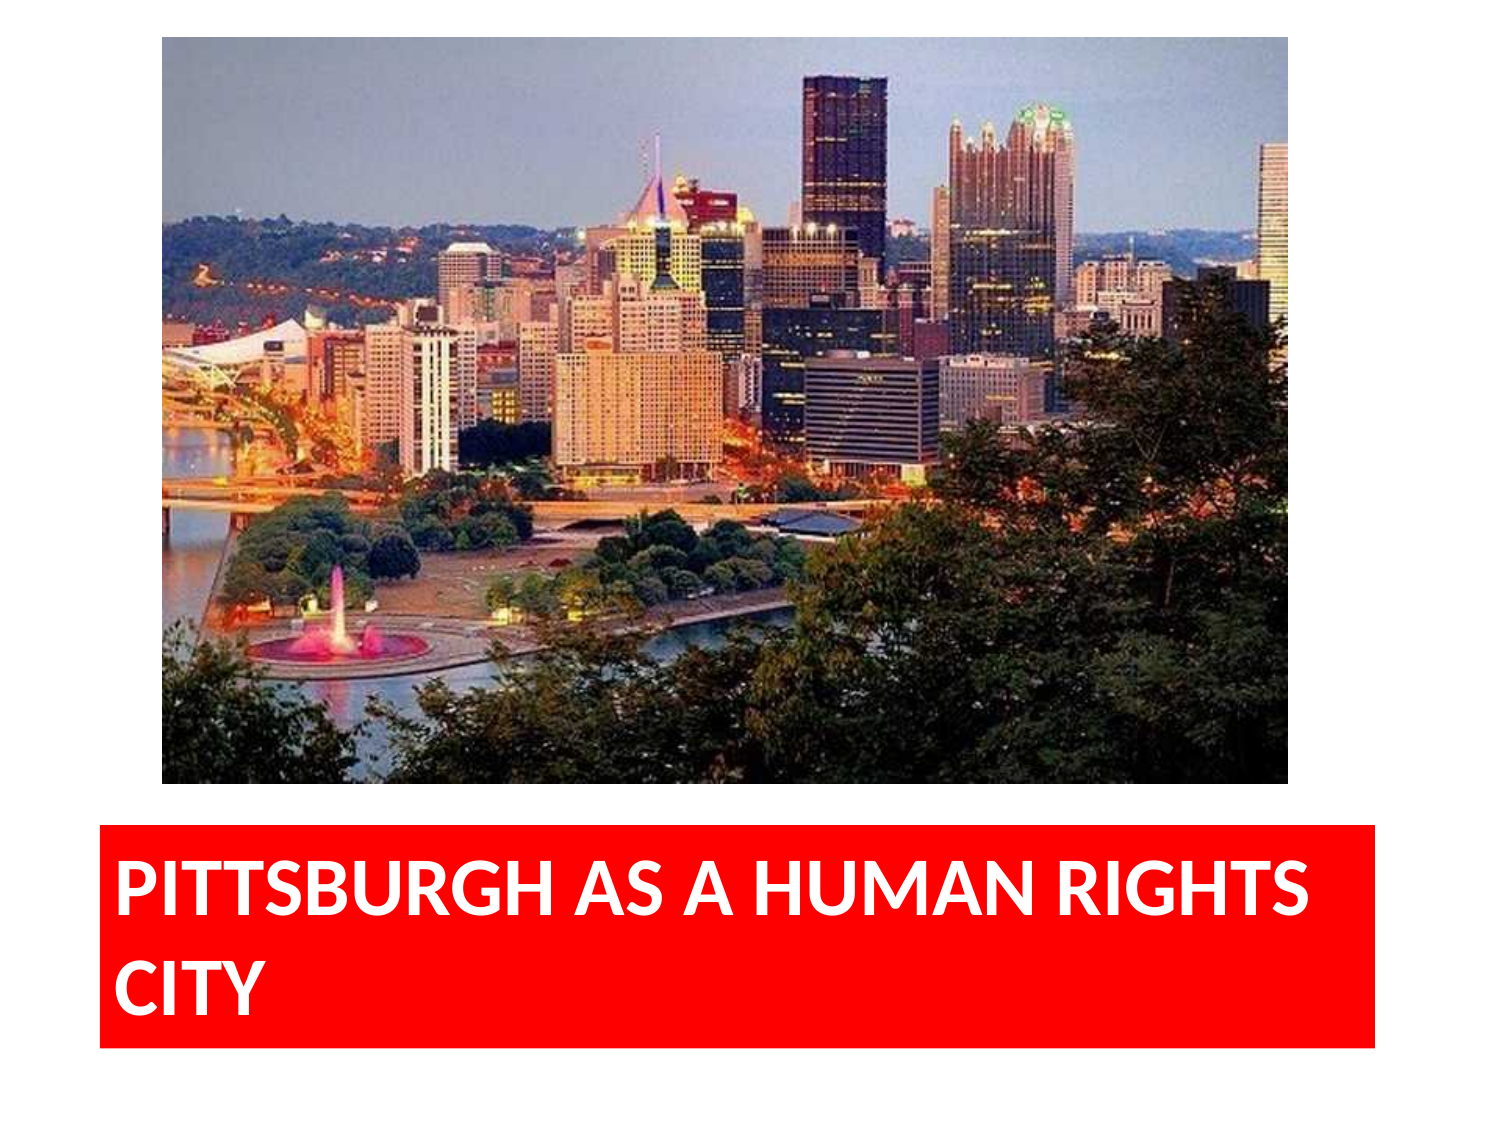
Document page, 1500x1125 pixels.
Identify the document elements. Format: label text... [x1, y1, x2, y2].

title Pittsburgh as a Human Rights City [99, 825, 1375, 1049]
picture [162, 37, 1288, 784]
